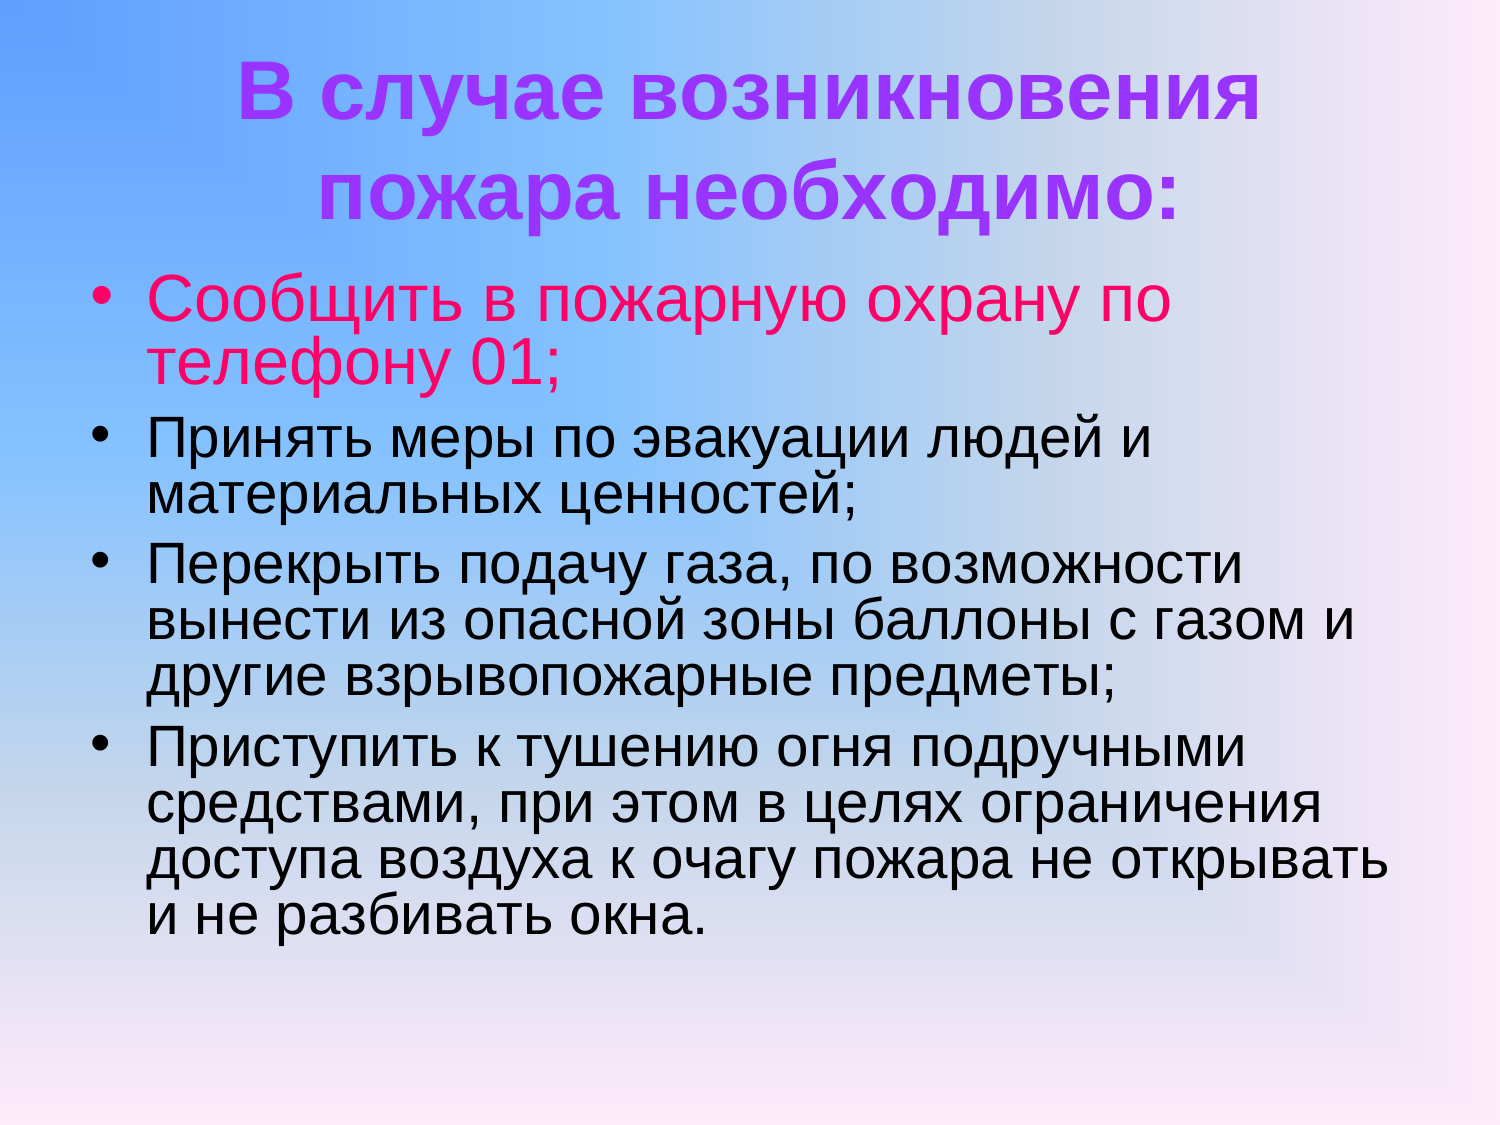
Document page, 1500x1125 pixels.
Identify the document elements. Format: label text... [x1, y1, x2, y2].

title В случае возникновения пожара необходимо: [75, 28, 1426, 244]
list Сообщить в пожарную охрану по телефону 01; Принять меры по эвакуации людей и материальных ценностей; Перекрыть подачу газа, по возможности вынести из опасной зоны баллоны с газом и другие взрывопожарные предметы; Приступить к тушению огня подручными средствами, при этом в целях ограничения доступа воздуха к очагу пожара не открывать и не разбивать окна. [75, 262, 1426, 1006]
picture [0, 0, 1500, 1125]
